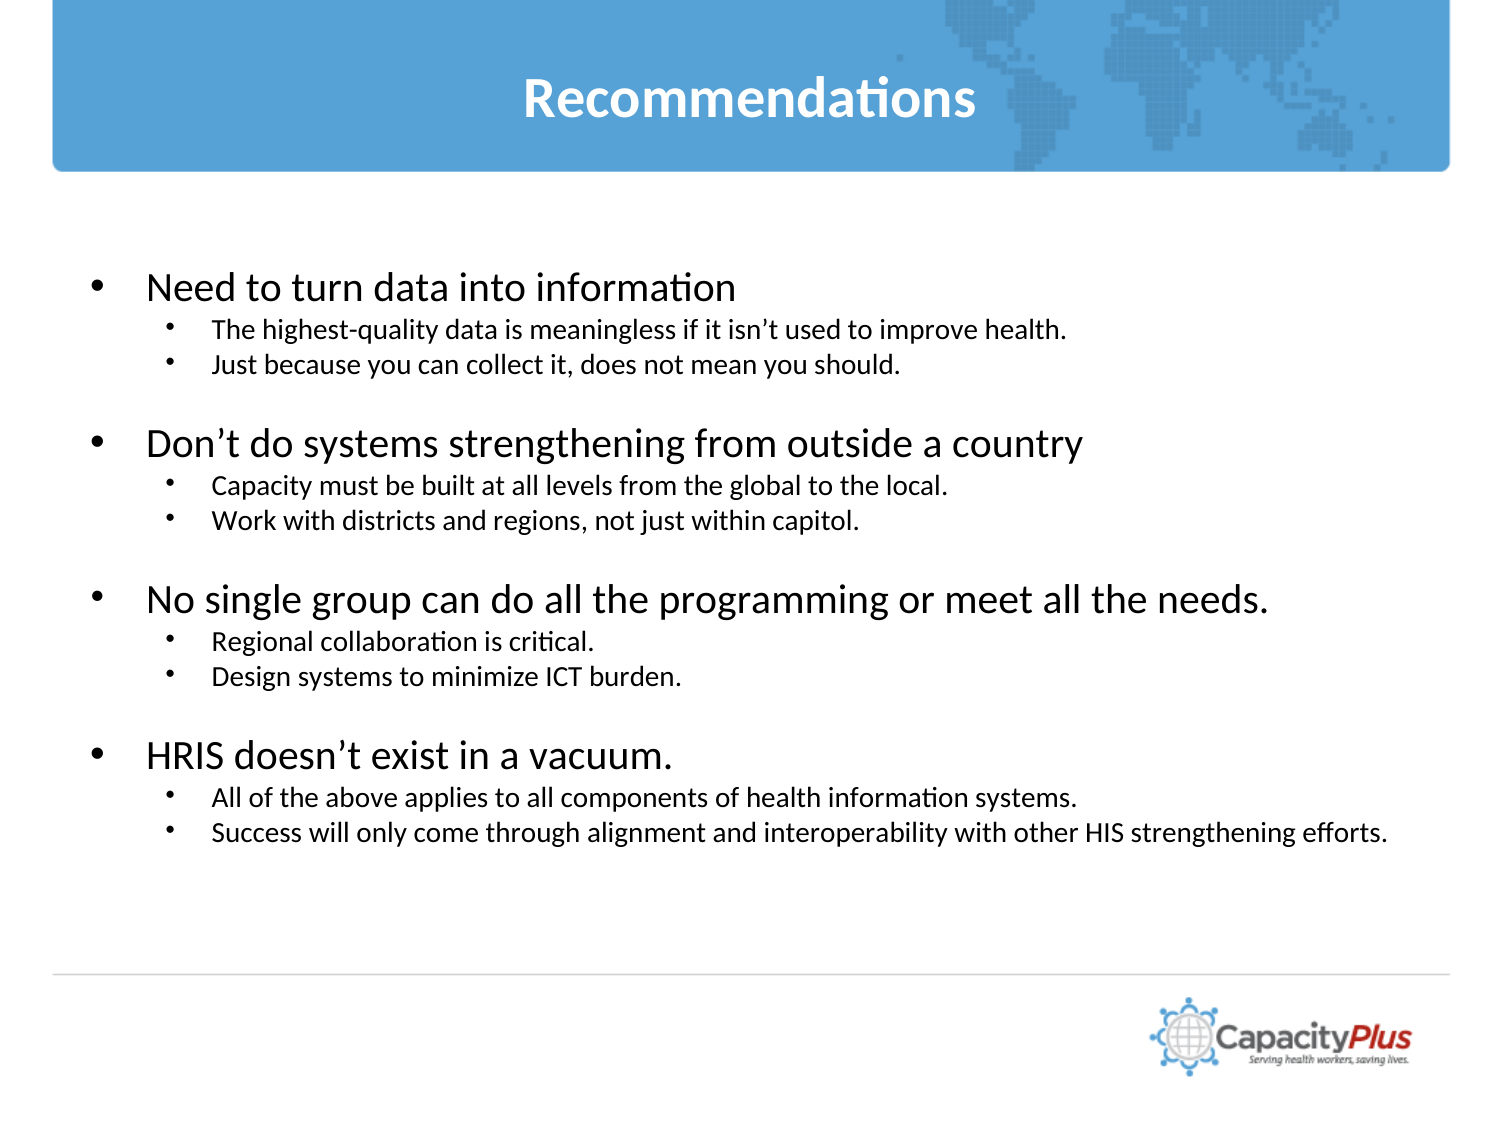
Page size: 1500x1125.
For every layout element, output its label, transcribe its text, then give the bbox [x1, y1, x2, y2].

text_box Need to turn data into information The highest-quality data is meaningless if it isn’t used to improve health. Just because you can collect it, does not mean you should. Don’t do systems strengthening from outside a country Capacity must be built at all levels from the global to the local. Work with districts and regions, not just within capitol. No single group can do all the programming or meet all the needs. Regional collaboration is critical. Design systems to minimize ICT burden. HRIS doesn’t exist in a vacuum. All of the above applies to all components of health information systems. Success will only come through alignment and interoperability with other HIS strengthening efforts. [75, 262, 1426, 1005]
picture [0, 0, 1500, 1125]
text_box Recommendations [75, 0, 1426, 188]
